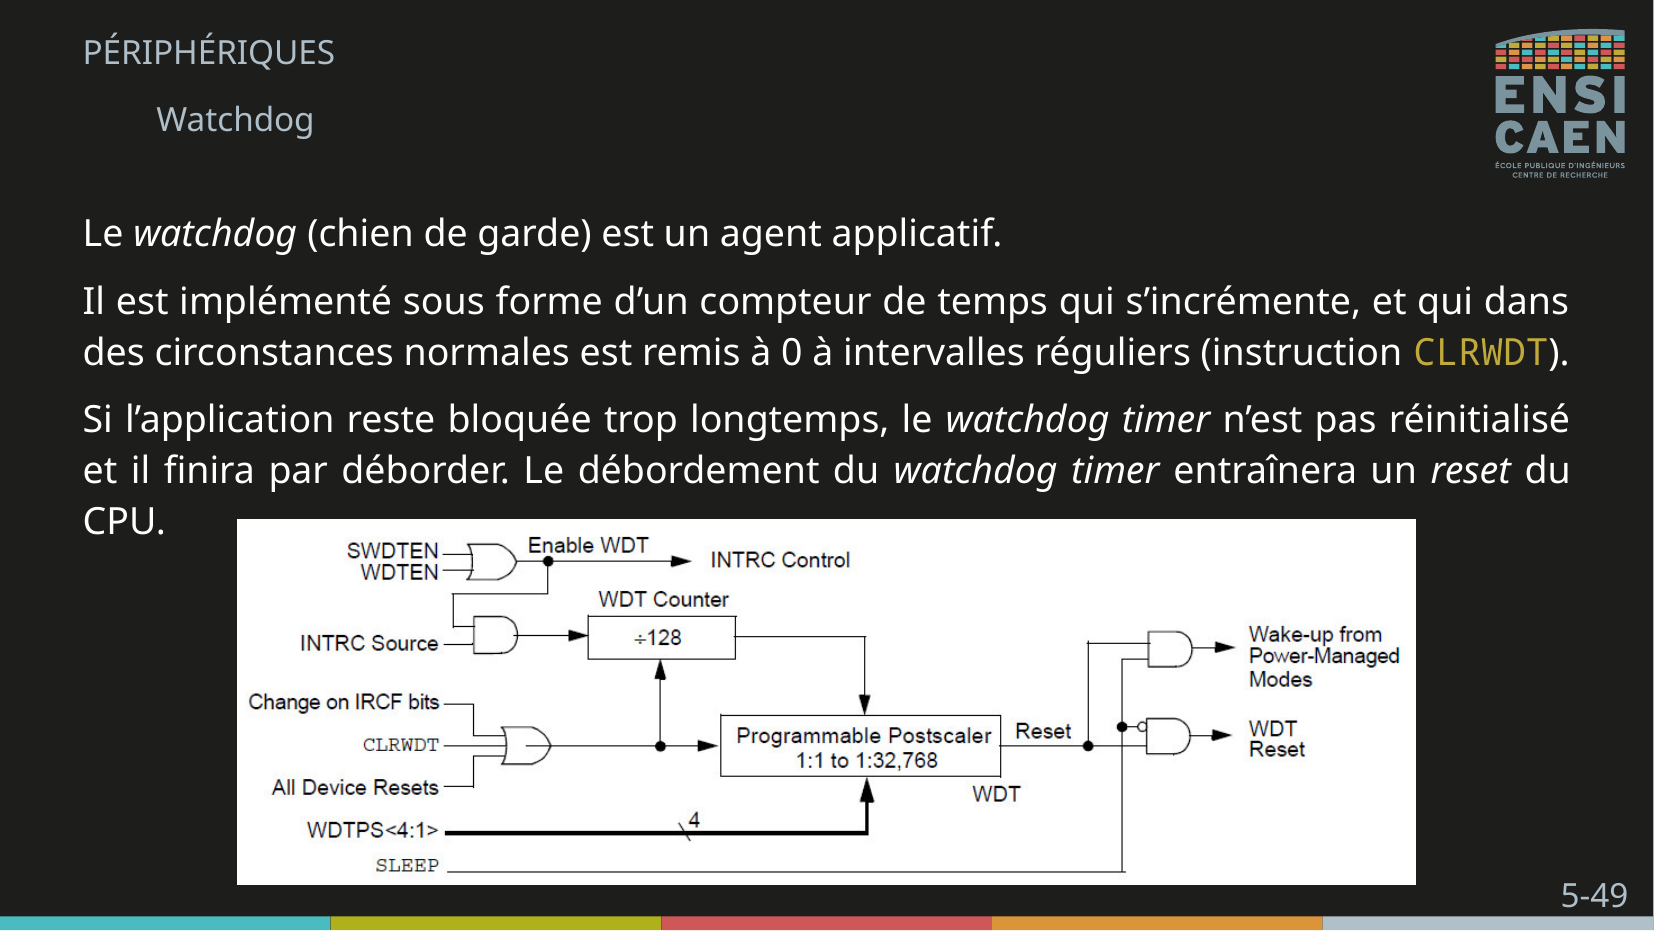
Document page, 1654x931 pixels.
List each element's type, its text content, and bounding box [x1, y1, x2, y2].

picture [237, 519, 1416, 885]
title PÉRIPHÉRIQUES Watchdog [82, 0, 1467, 148]
list Le watchdog (chien de garde) est un agent applicatif. Il est implémenté sous forme d’un compteur de temps qui s’incrémente, et qui dans des circonstances normales est remis à 0 à intervalles réguliers (instruction CLRWDT). Si l’application reste bloquée trop longtemps, le watchdog timer n’est pas réinitialisé et il finira par déborder. Le débordement du watchdog timer entraînera un reset du CPU. [82, 206, 1571, 916]
